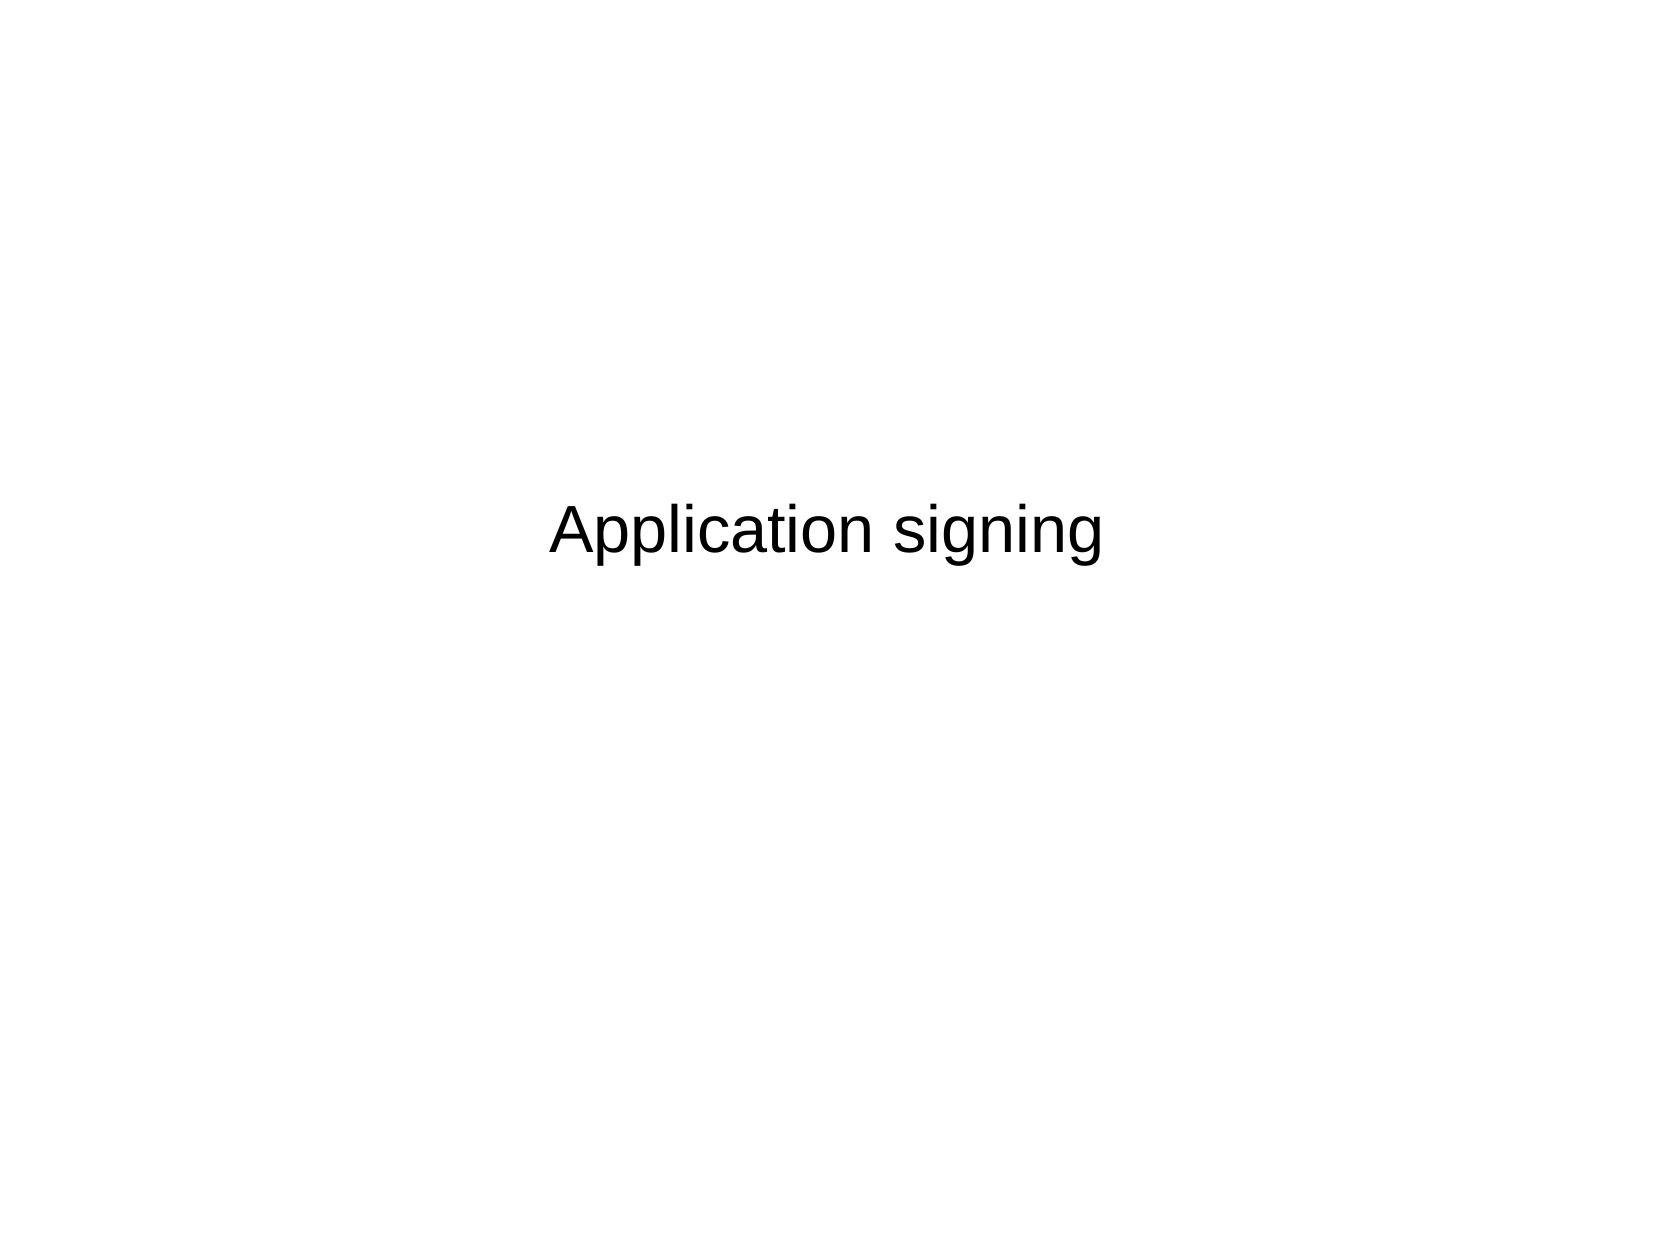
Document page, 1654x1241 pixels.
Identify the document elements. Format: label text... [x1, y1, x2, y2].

subtitle Application signing [82, 49, 1571, 1010]
